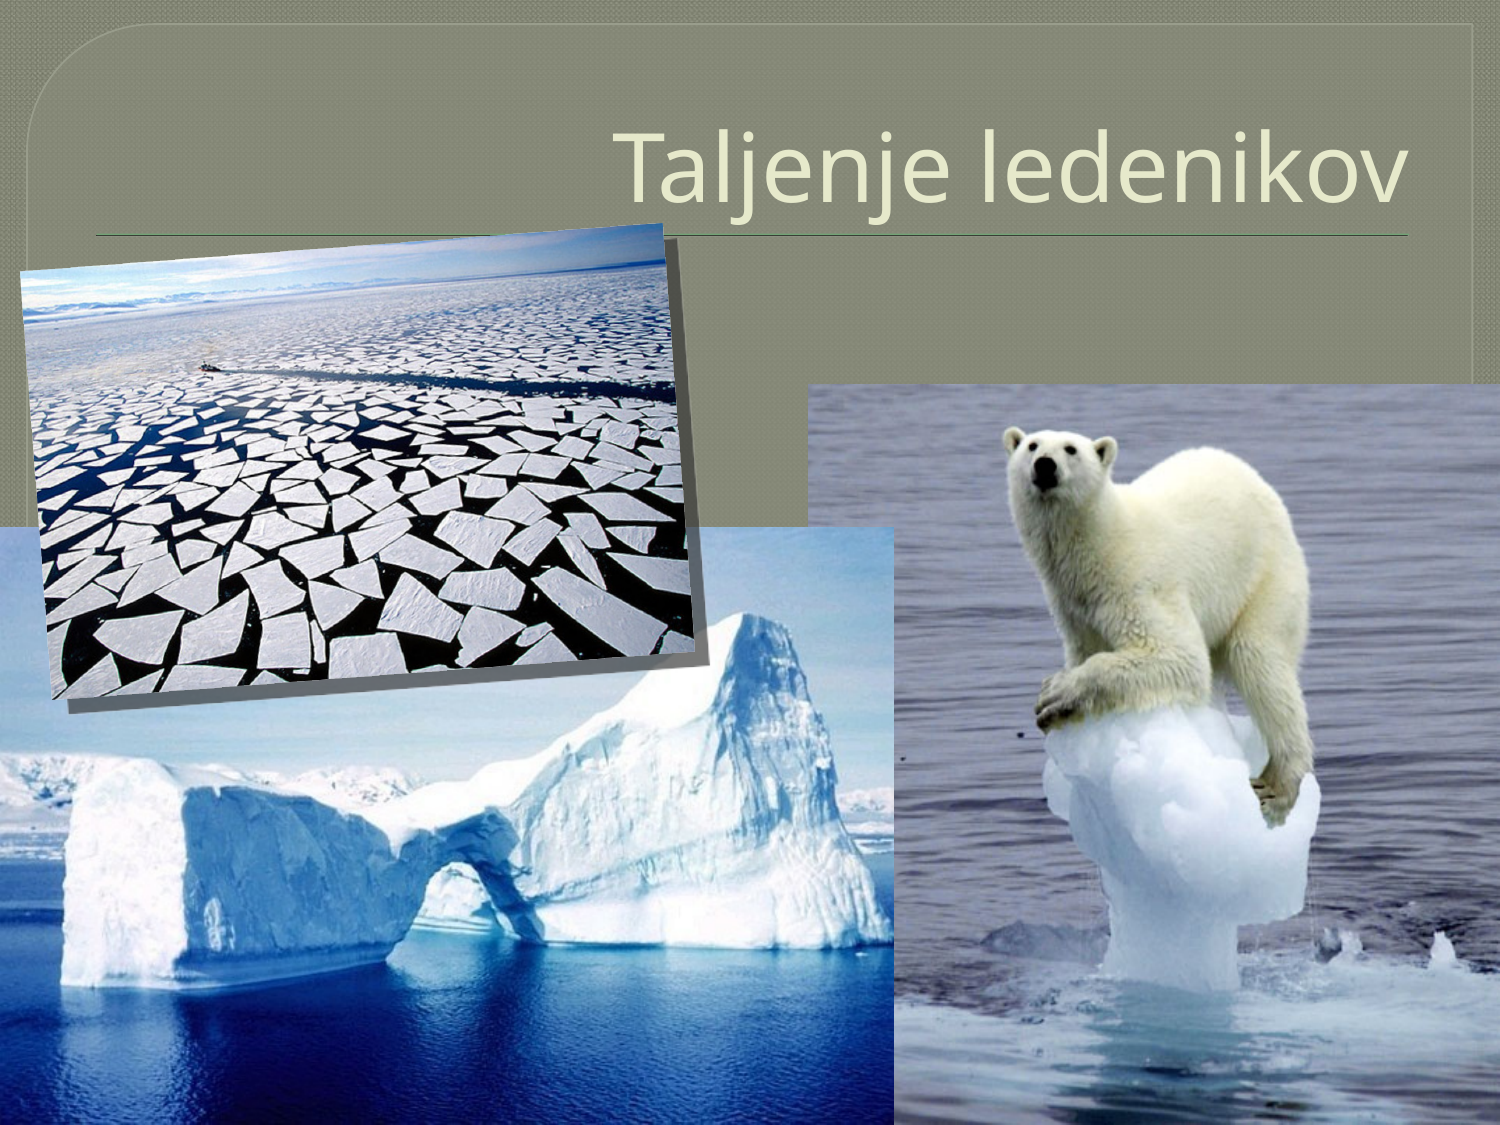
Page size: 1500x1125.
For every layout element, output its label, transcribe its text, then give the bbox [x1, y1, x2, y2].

title Taljenje ledenikov [75, 41, 1425, 230]
picture [0, 0, 1500, 1125]
